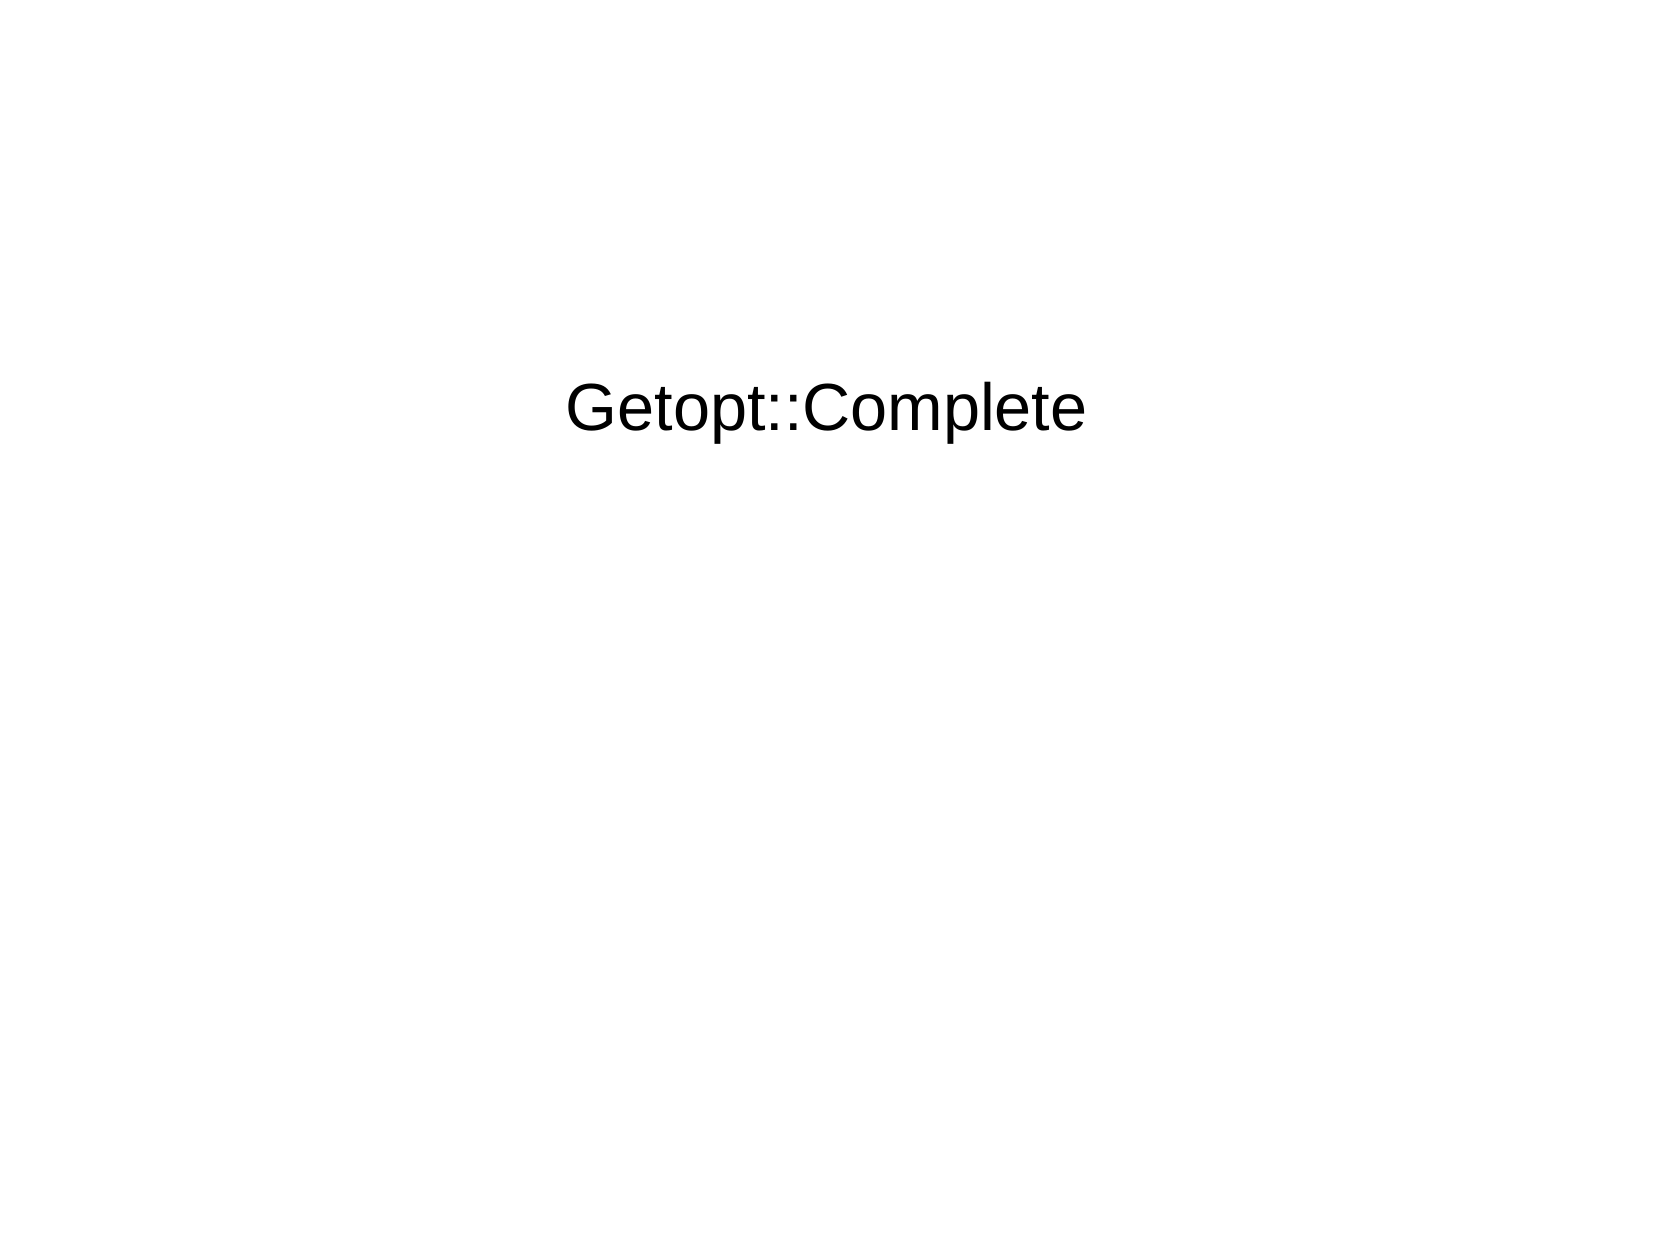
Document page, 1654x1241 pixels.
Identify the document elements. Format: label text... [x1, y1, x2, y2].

subtitle Getopt::Complete [82, 49, 1571, 1109]
